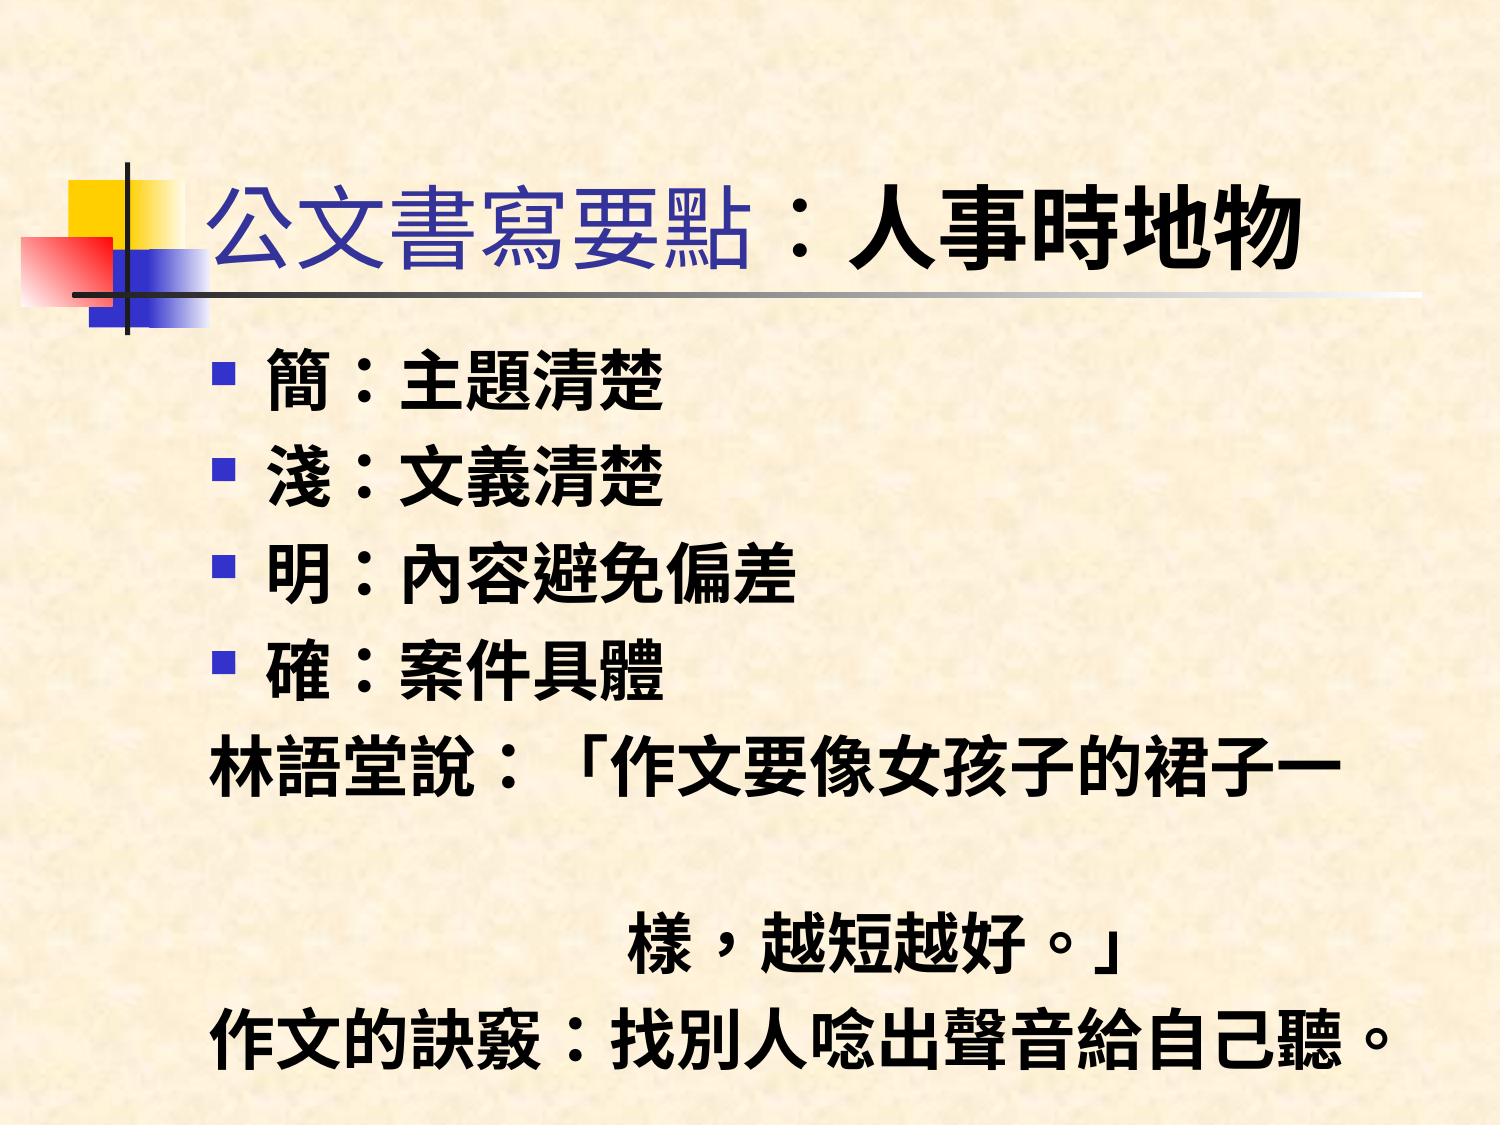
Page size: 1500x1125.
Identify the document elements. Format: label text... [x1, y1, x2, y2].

picture [0, 0, 1500, 1125]
list 簡：主題清楚 淺：文義清楚 明：內容避免偏差 確：案件具體 林語堂說：「作文要像女孩子的裙子一 樣，越短越好。」 作文的訣竅：找別人唸出聲音給自己聽。 [193, 331, 1469, 1007]
title 公文書寫要點：人事時地物 [188, 101, 1468, 289]
